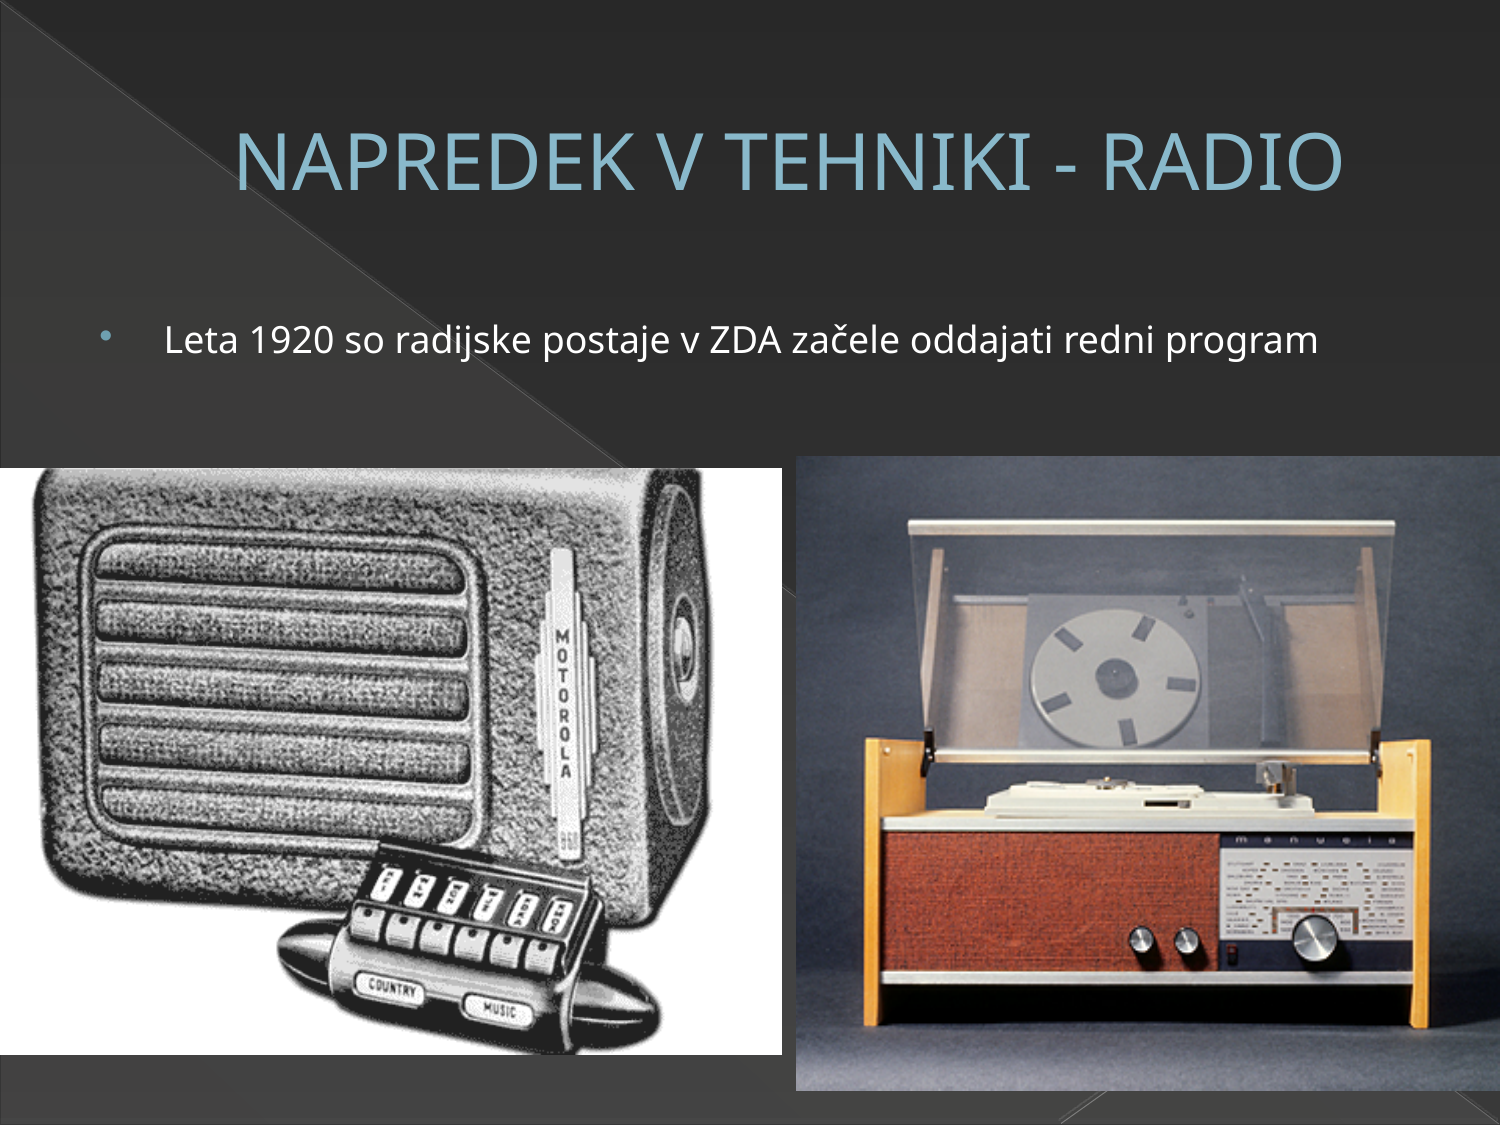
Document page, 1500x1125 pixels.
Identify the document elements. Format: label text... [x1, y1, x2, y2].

picture [0, 468, 782, 1055]
title NAPREDEK V TEHNIKI - RADIO [75, 43, 1425, 274]
picture [796, 456, 1500, 1091]
list Leta 1920 so radijske postaje v ZDA začele oddajati redni program [75, 308, 1425, 1059]
